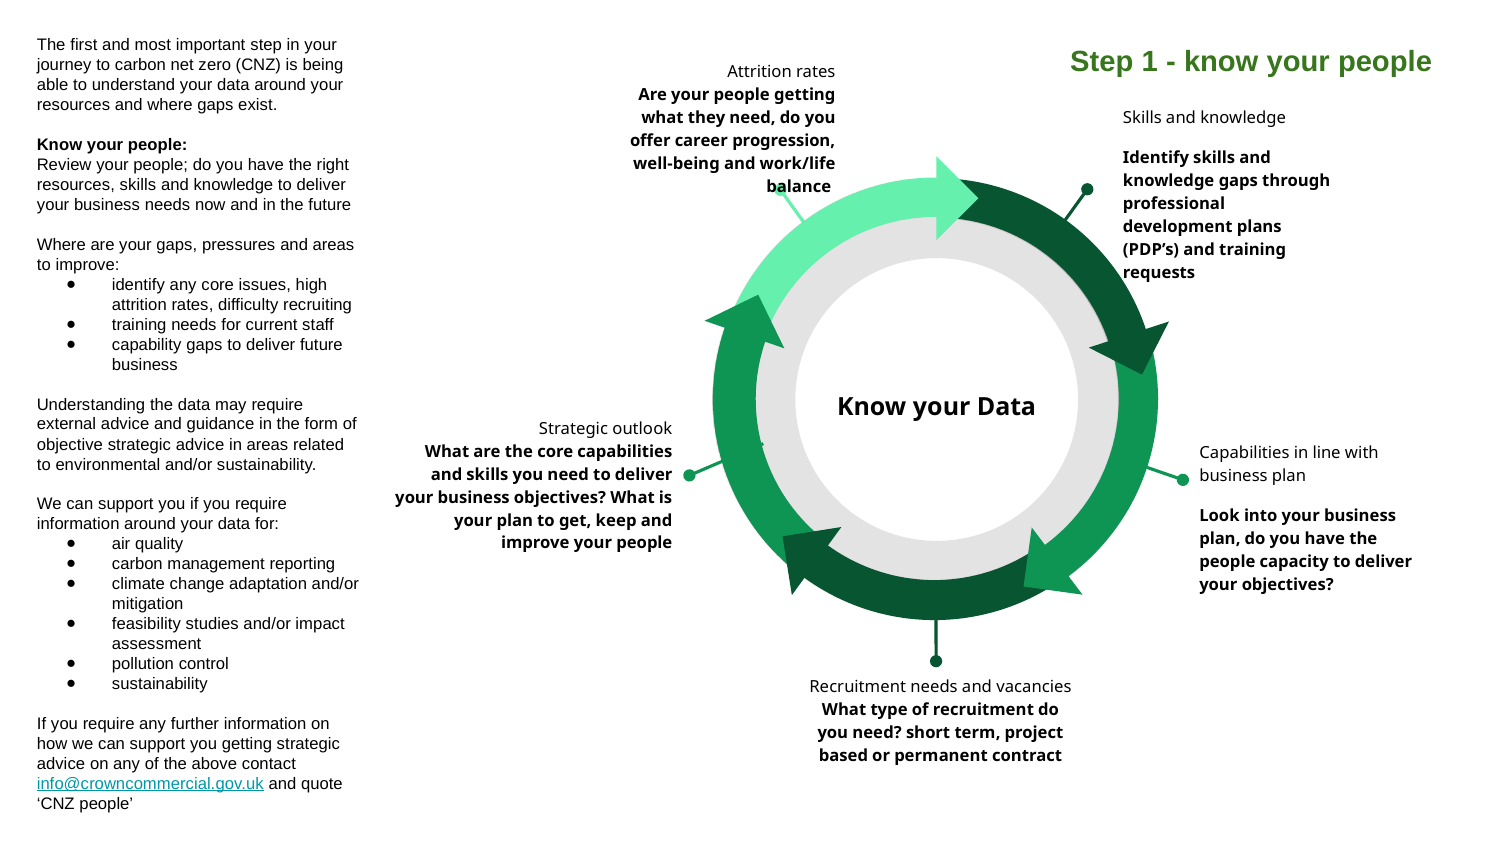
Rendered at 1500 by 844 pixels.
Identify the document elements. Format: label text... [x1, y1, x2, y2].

text_box Skills and knowledge Identify skills and knowledge gaps through professional development plans (PDP’s) and training requests [1107, 93, 1354, 199]
text_box [704, 156, 1169, 621]
text_box Attrition rates Are your people getting what they need, do you offer career progression, well-being and work/life balance ... [582, 43, 851, 250]
text_box Step 1 - know your people [1055, 27, 1457, 93]
text_box Strategic outlook What are the core capabilities and skills you need to deliver your business objectives? What is your plan to get, keep and improve your people [375, 399, 688, 547]
text_box The first and most important step in your journey to carbon net zero (CNZ) is being able to understand your data around your resources and where gaps exist. Know your people: Review your people; do you have the right resources, skills and knowledge to deliver your business needs now and in the future Where are your gaps, pressures and areas to improve: identify any core issues, high attrition rates, difficulty recruiting training needs for current staff capability gaps to deliver future business Understanding the data may require external advice and guidance in the form of objective strategic advice in areas related to environmental and/or sustainability. We can support you if you require information around your data for: air quality carbon management reporting climate change adaptation and/or mitigation feasibility studies and/or impact assessment pollution control sustainability If you require any further information on how we can support you getting strategic advice on any of the above contact info@crowncommercial.gov.uk and quote ‘CNZ people’ [21, 19, 375, 828]
text_box Capabilities in line with business plan Look into your business plan, do you have the people capacity to deliver your objectives? [1184, 424, 1430, 534]
text_box Know your Data [818, 337, 1056, 470]
text_box Recruitment needs and vacancies What type of recruitment do you need? short term, project based or permanent contract [792, 657, 1089, 768]
